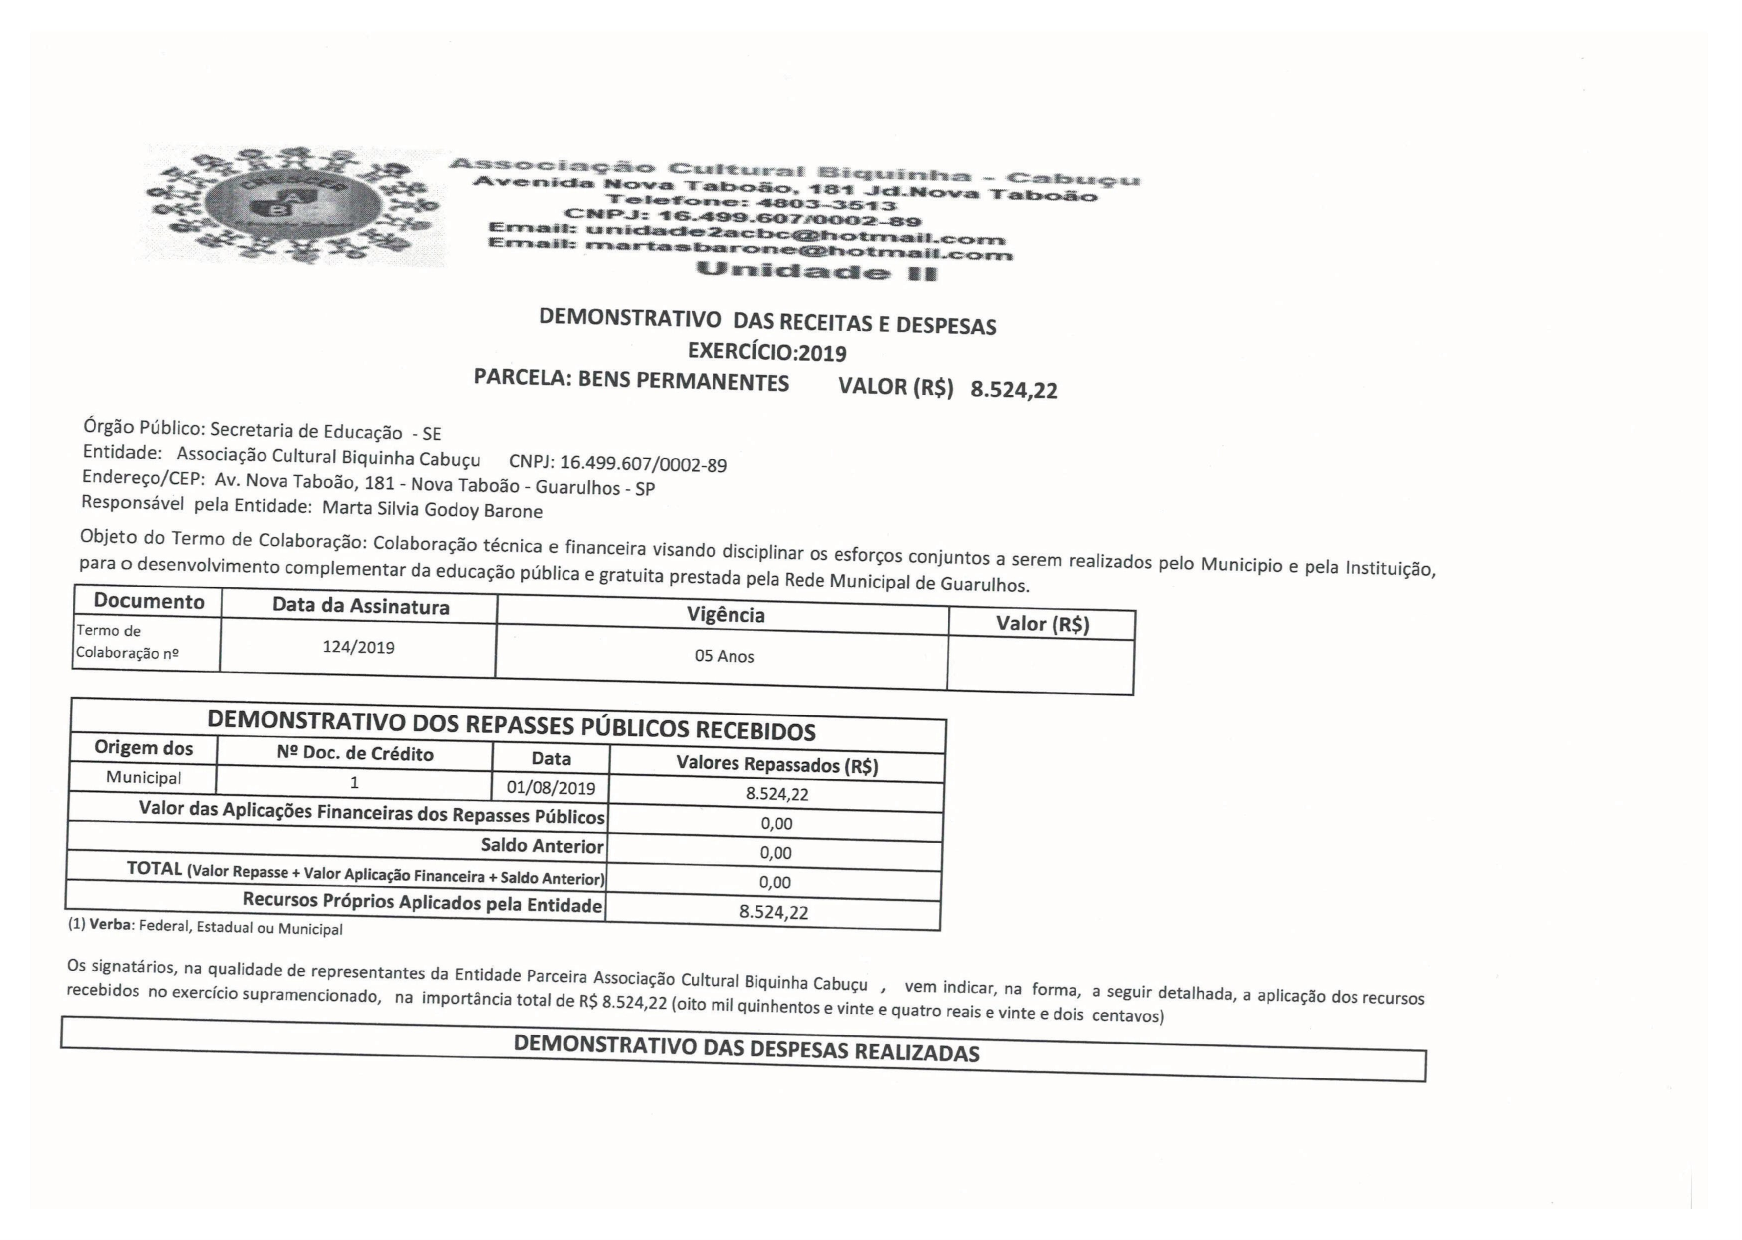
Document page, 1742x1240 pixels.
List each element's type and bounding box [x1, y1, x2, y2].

text_box [0, 2, 1740, 1240]
